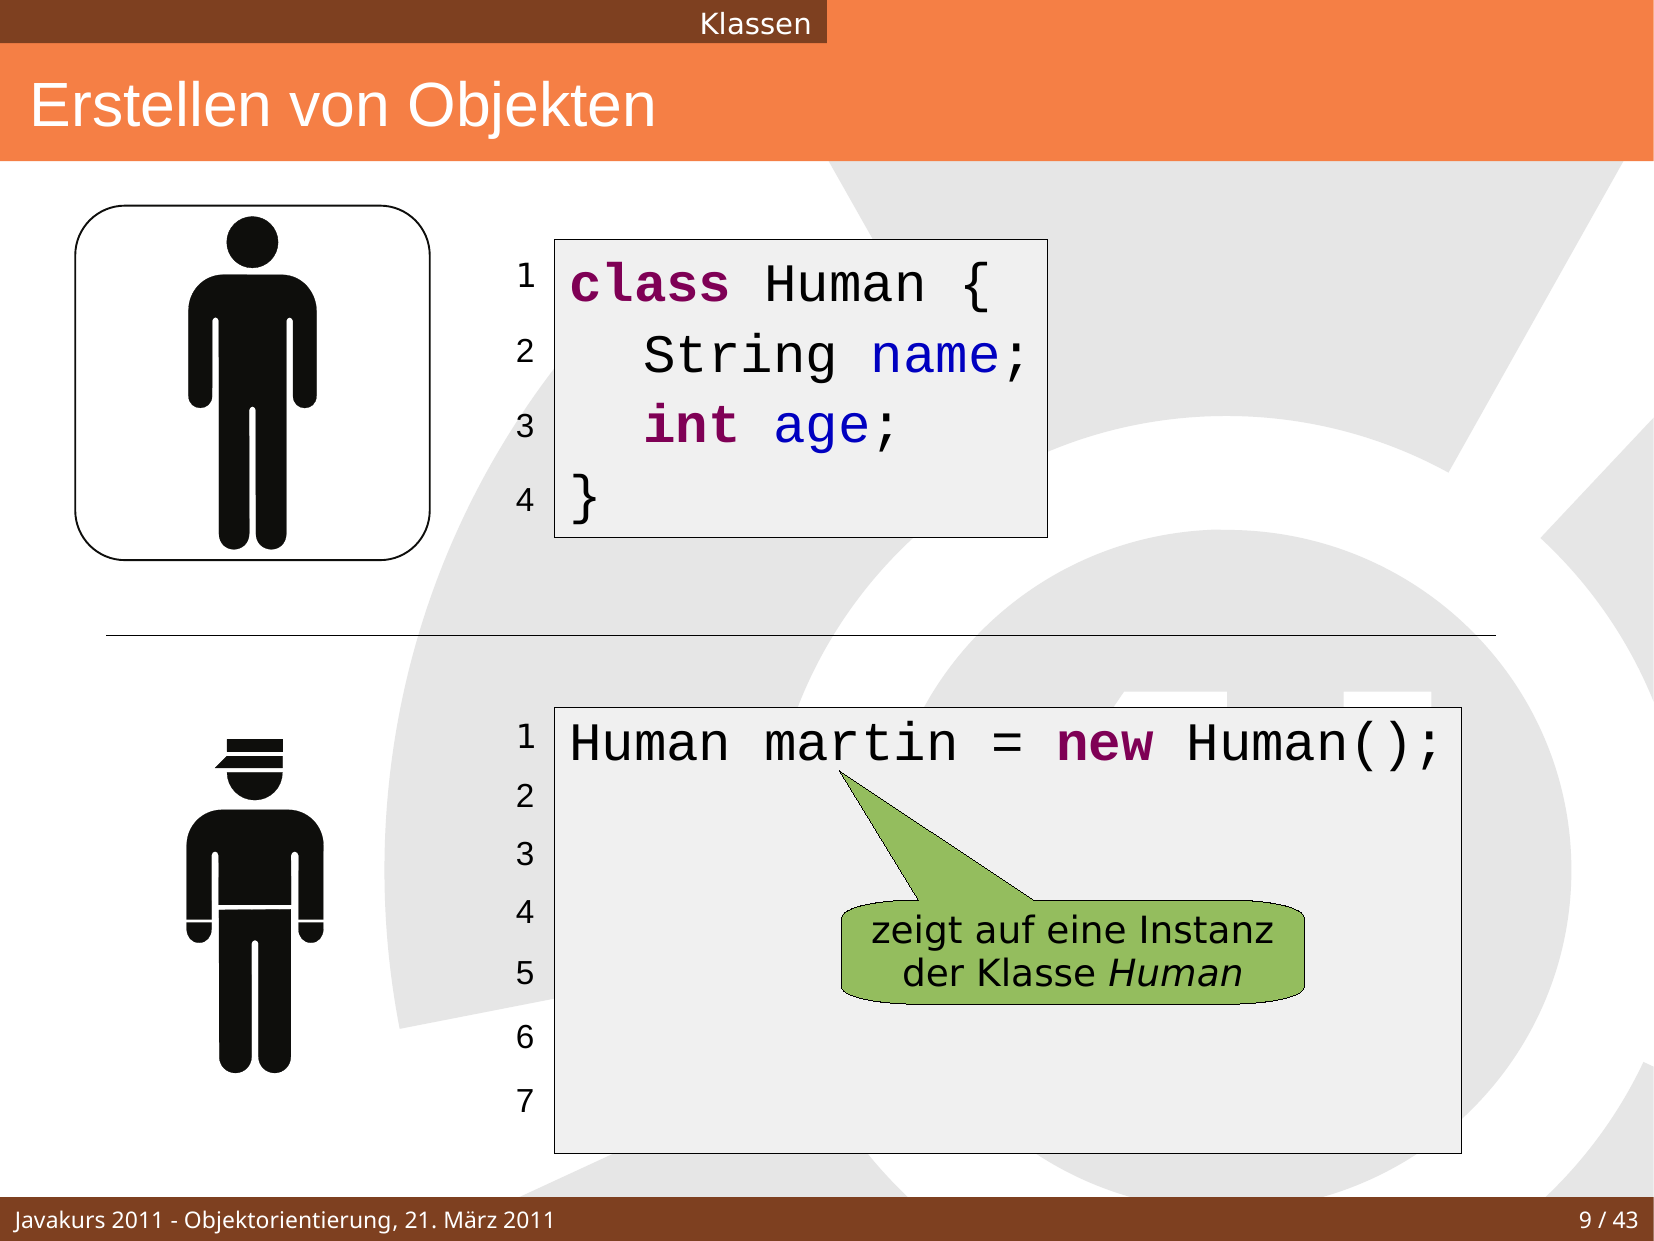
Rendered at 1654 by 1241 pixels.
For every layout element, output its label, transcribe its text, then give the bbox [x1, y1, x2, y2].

table_cell 3 [501, 825, 554, 883]
table_cell 5 [501, 942, 554, 1005]
picture [65, 714, 446, 1096]
picture [61, 191, 444, 575]
table_cell 7 [501, 1069, 554, 1133]
text_box Human martin = new Human(); [554, 707, 1462, 1132]
table_cell 2 [501, 314, 554, 388]
text_box zeigt auf eine Instanz der Klasse Human [839, 770, 1305, 1005]
table_cell 4 [501, 883, 554, 942]
table_cell 2 [501, 766, 554, 825]
table_cell 6 [501, 1005, 554, 1069]
table_cell 3 [501, 388, 554, 463]
text_box Klassen [29, 0, 827, 50]
table_header 1 [501, 239, 554, 314]
text_box class Human { String name; int age; } [554, 239, 1048, 538]
title Erstellen von Objekten [29, 67, 1595, 143]
table_header 1 [501, 708, 554, 766]
table_cell 4 [501, 463, 554, 537]
